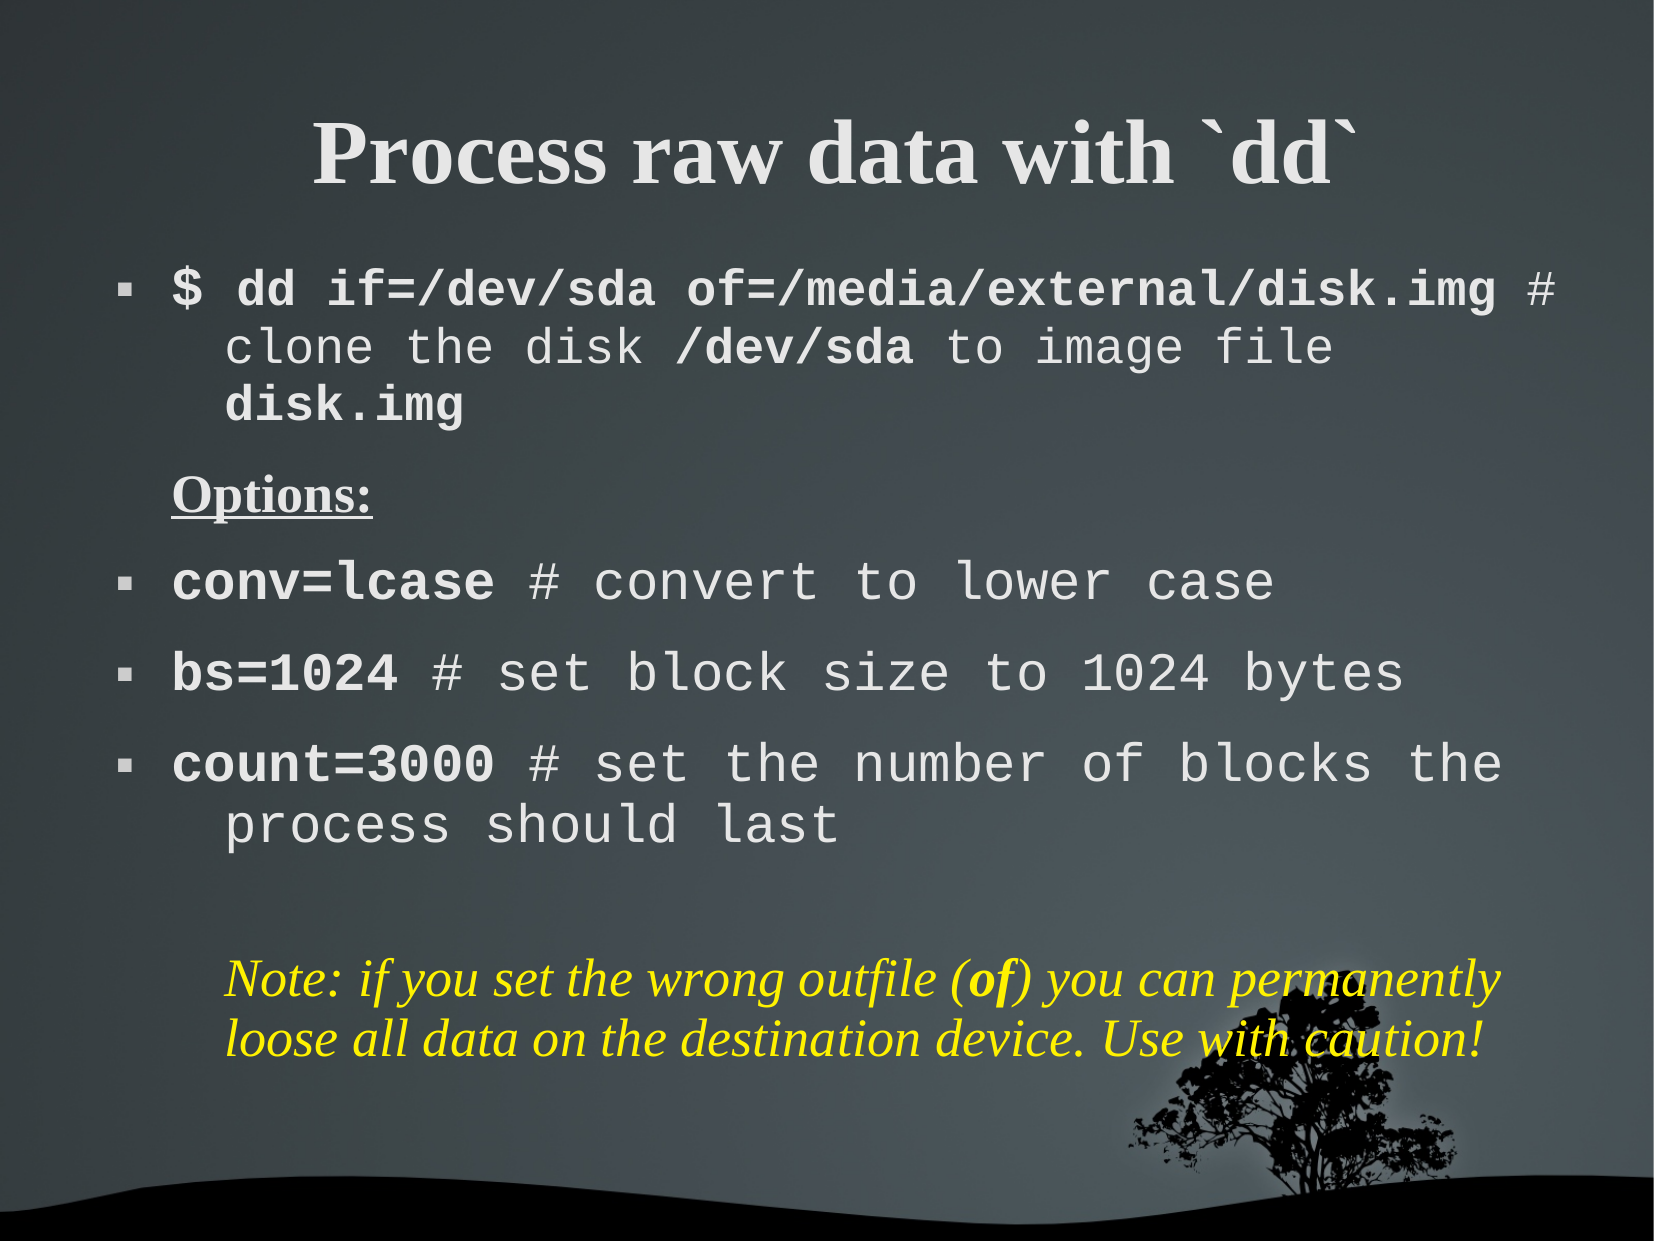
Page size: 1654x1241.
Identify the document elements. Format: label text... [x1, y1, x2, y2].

title Process raw data with `dd` [82, 33, 1571, 260]
picture [0, 0, 1654, 1241]
list $ dd if=/dev/sda of=/media/external/disk.img # clone the disk /dev/sda to image file disk.img Options: conv=lcase # convert to lower case bs=1024 # set block size to 1024 bytes count=3000 # set the number of blocks the process should last Note: if you set the wrong outfile (of) you can permanently loose all data on the destination device. Use with caution! [82, 260, 1571, 1105]
